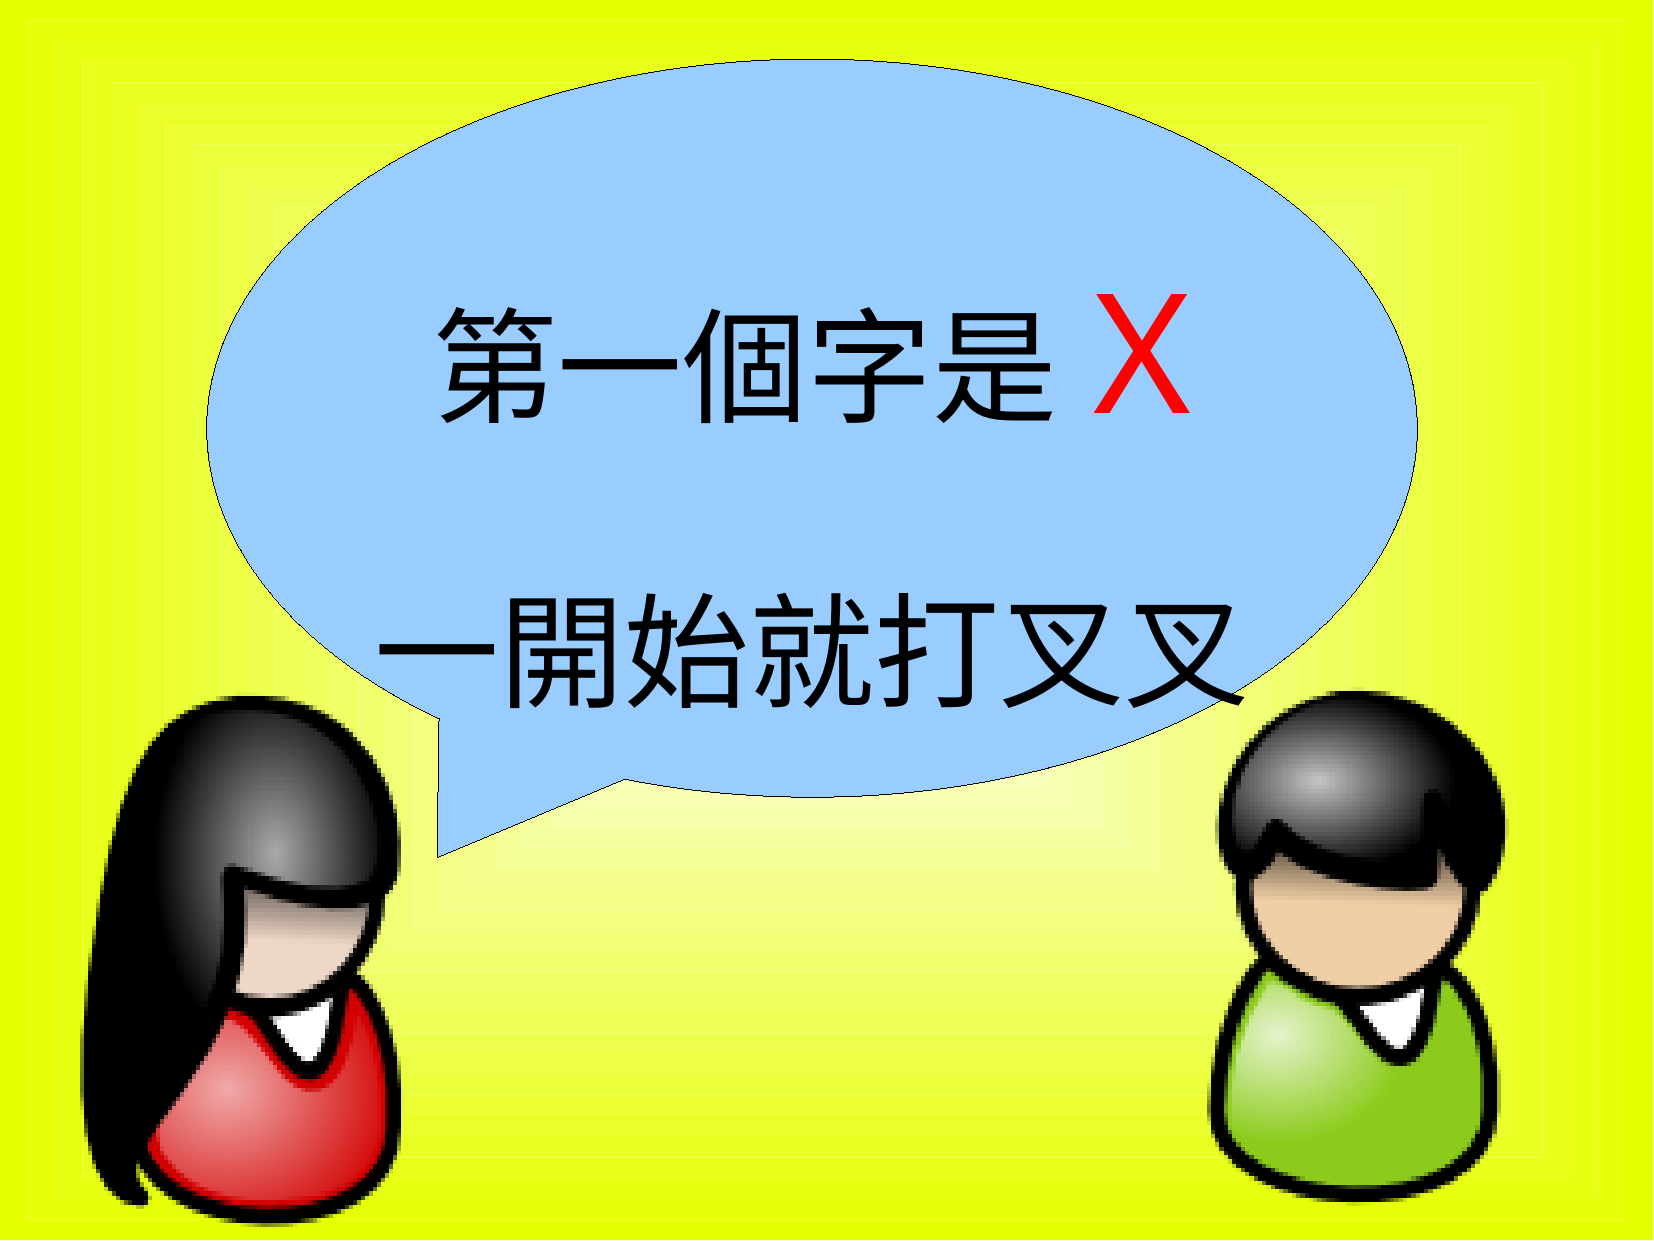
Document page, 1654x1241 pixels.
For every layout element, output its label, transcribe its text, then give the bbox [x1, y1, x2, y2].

text_box 第一個字是X 一開始就打叉叉 [1154, 614, 1220, 667]
picture [0, 679, 502, 1241]
picture [1092, 679, 1625, 1211]
text_box 第一個字是X 一開始就打叉叉 [206, 59, 1418, 858]
